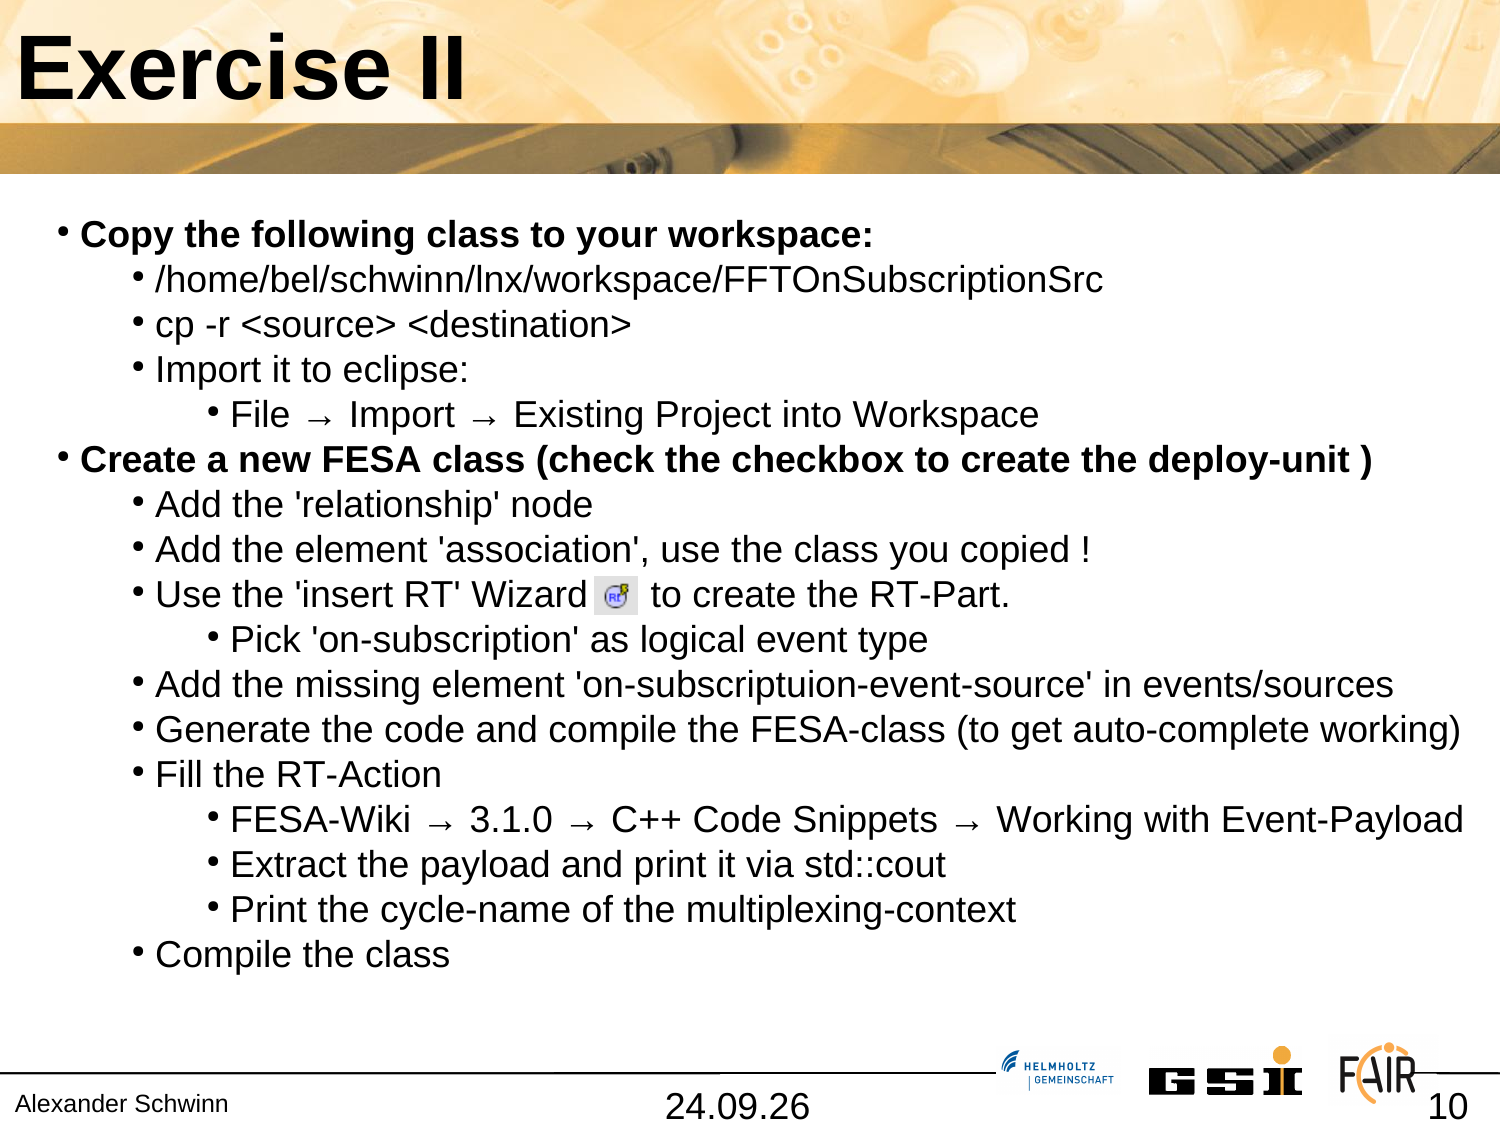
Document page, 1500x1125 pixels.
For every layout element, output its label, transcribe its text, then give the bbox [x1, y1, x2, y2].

picture [594, 576, 638, 615]
text_box Copy the following class to your workspace: /home/bel/schwinn/lnx/workspace/FFTOnSubscriptionSrc cp -r <source> <destination> Import it to eclipse: File → Import → Existing Project into Workspace Create a new FESA class (check the checkbox to create the deploy-unit ) Add the 'relationship' node Add the element 'association', use the class you copied ! Use the 'insert RT' Wizard to create the RT-Part. Pick 'on-subscription' as logical event type Add the missing element 'on-subscriptuion-event-source' in events/sources Generate the code and compile the FESA-class (to get auto-complete working) Fill the RT-Action FESA-Wiki → 3.1.0 → C++ Code Snippets → Working with Event-Payload Extract the payload and print it via std::cout Print the cycle-name of the multiplexing-context Compile the class [41, 202, 1480, 1028]
picture [1149, 1046, 1302, 1095]
picture [1328, 1034, 1439, 1106]
picture [0, 126, 1500, 175]
title Exercise II [0, 0, 1500, 126]
picture [996, 1046, 1121, 1095]
